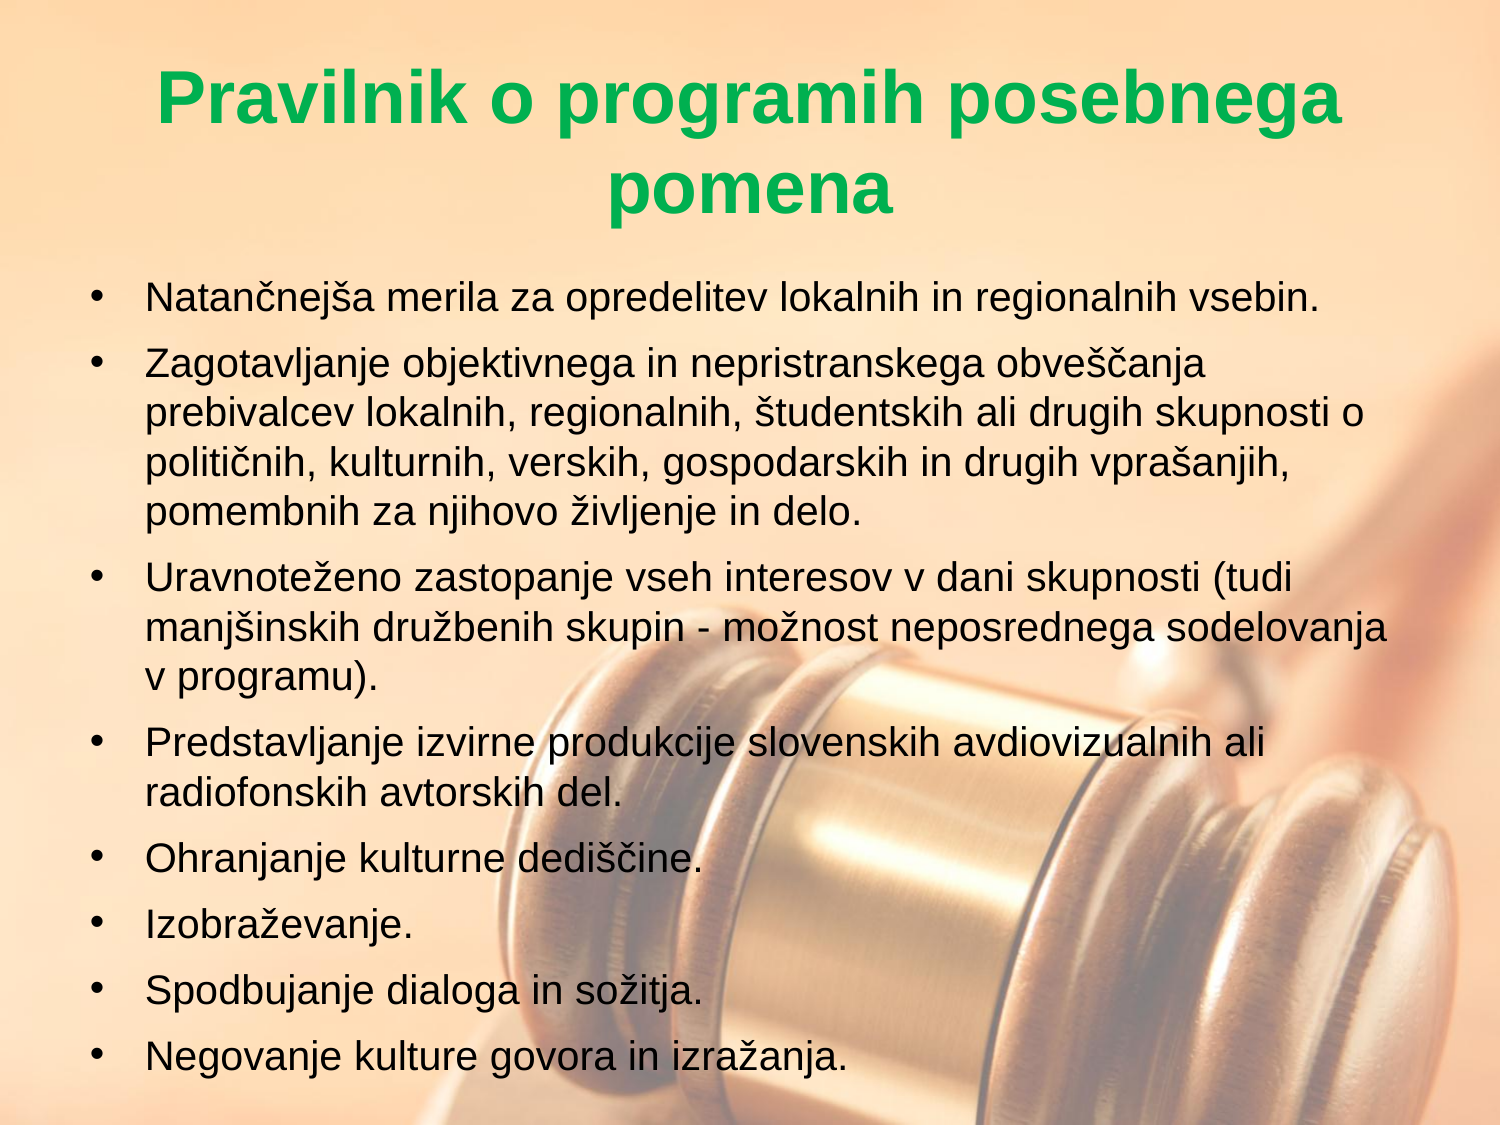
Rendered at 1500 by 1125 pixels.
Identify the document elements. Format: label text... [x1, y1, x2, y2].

list Natančnejša merila za opredelitev lokalnih in regionalnih vsebin. Zagotavljanje objektivnega in nepristranskega obveščanja prebivalcev lokalnih, regionalnih, študentskih ali drugih skupnosti o političnih, kulturnih, verskih, gospodarskih in drugih vprašanjih, pomembnih za njihovo življenje in delo. Uravnoteženo zastopanje vseh interesov v dani skupnosti (tudi manjšinskih družbenih skupin - možnost neposrednega sodelovanja v programu). Predstavljanje izvirne produkcije slovenskih avdiovizualnih ali radiofonskih avtorskih del. Ohranjanje kulturne dediščine. Izobraževanje. Spodbujanje dialoga in sožitja. Negovanje kulture govora in izražanja. [75, 262, 1426, 1095]
title Pravilnik o programih posebnega pomena [75, 21, 1426, 257]
picture [0, 0, 1500, 1125]
